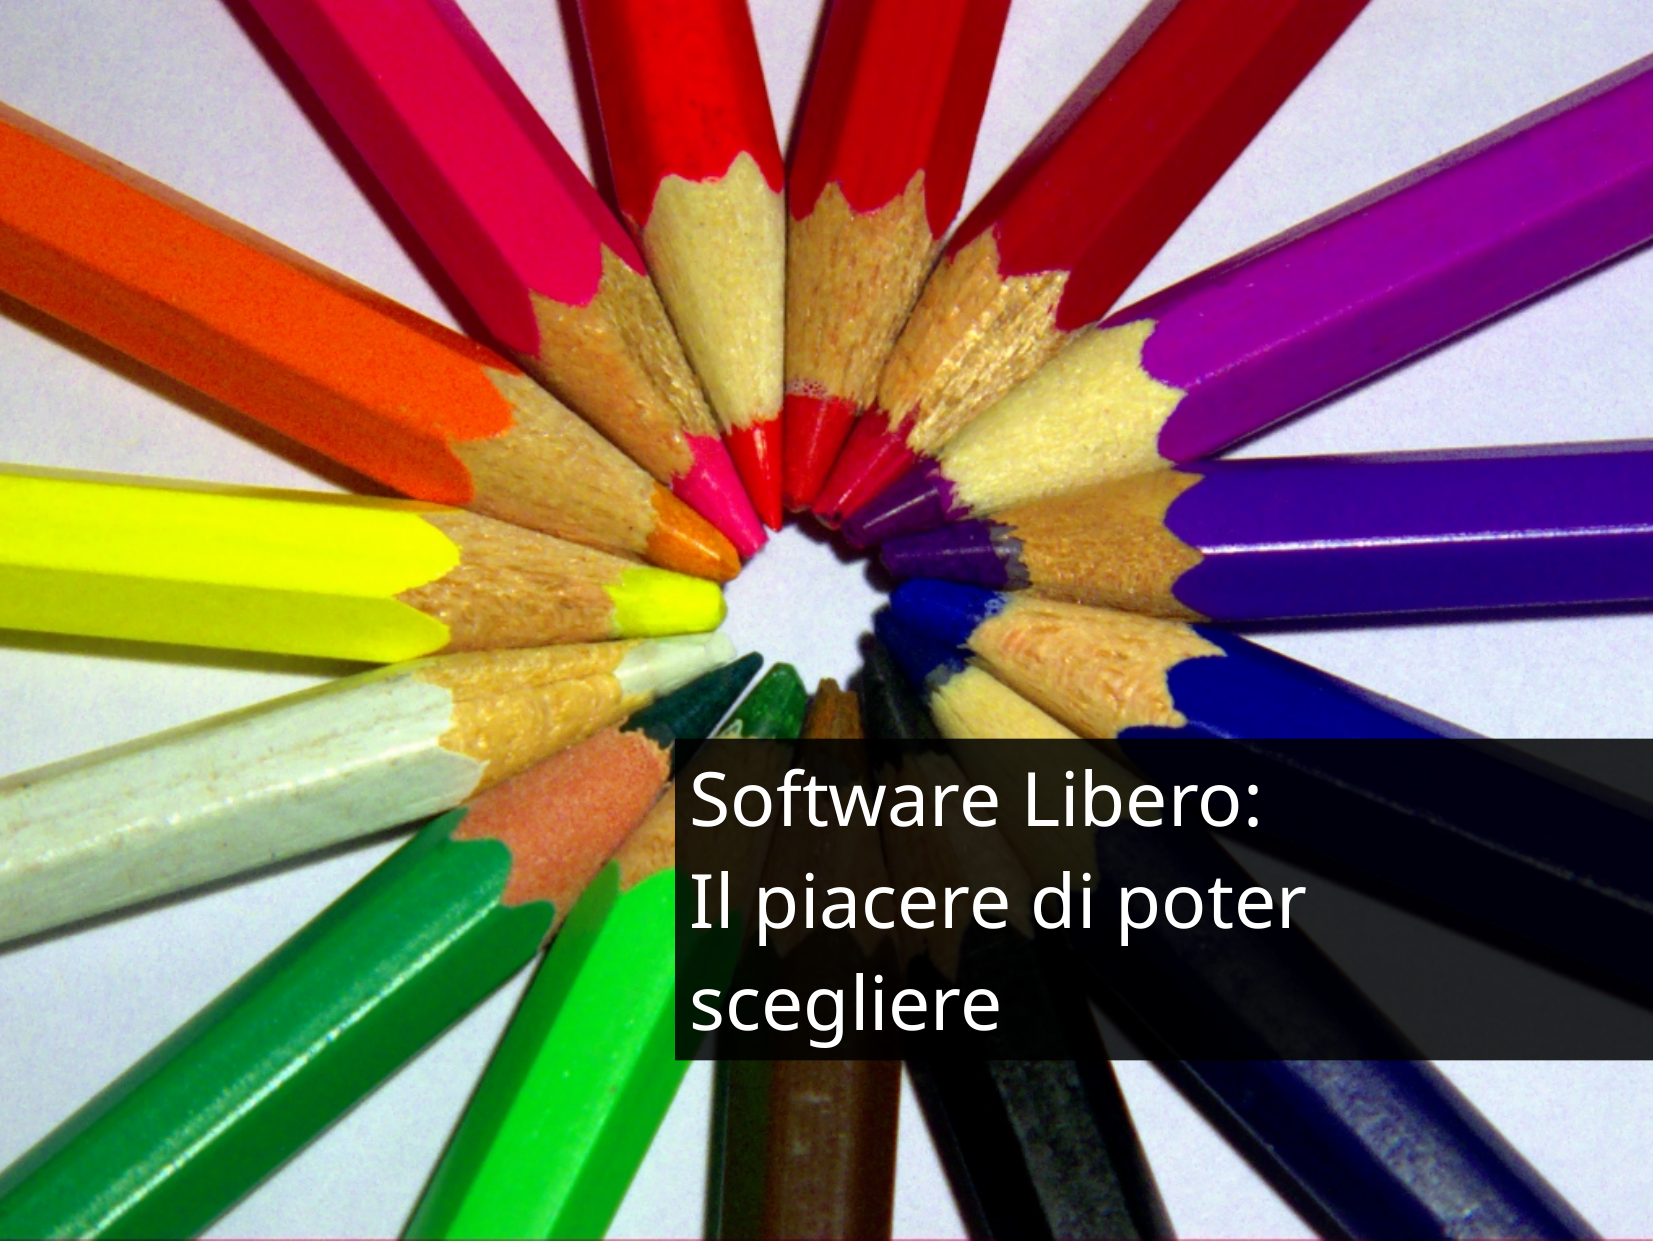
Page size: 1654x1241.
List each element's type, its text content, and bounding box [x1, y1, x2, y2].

picture [0, 0, 1653, 1241]
text_box Software Libero: Il piacere di poter scegliere [675, 738, 1653, 742]
